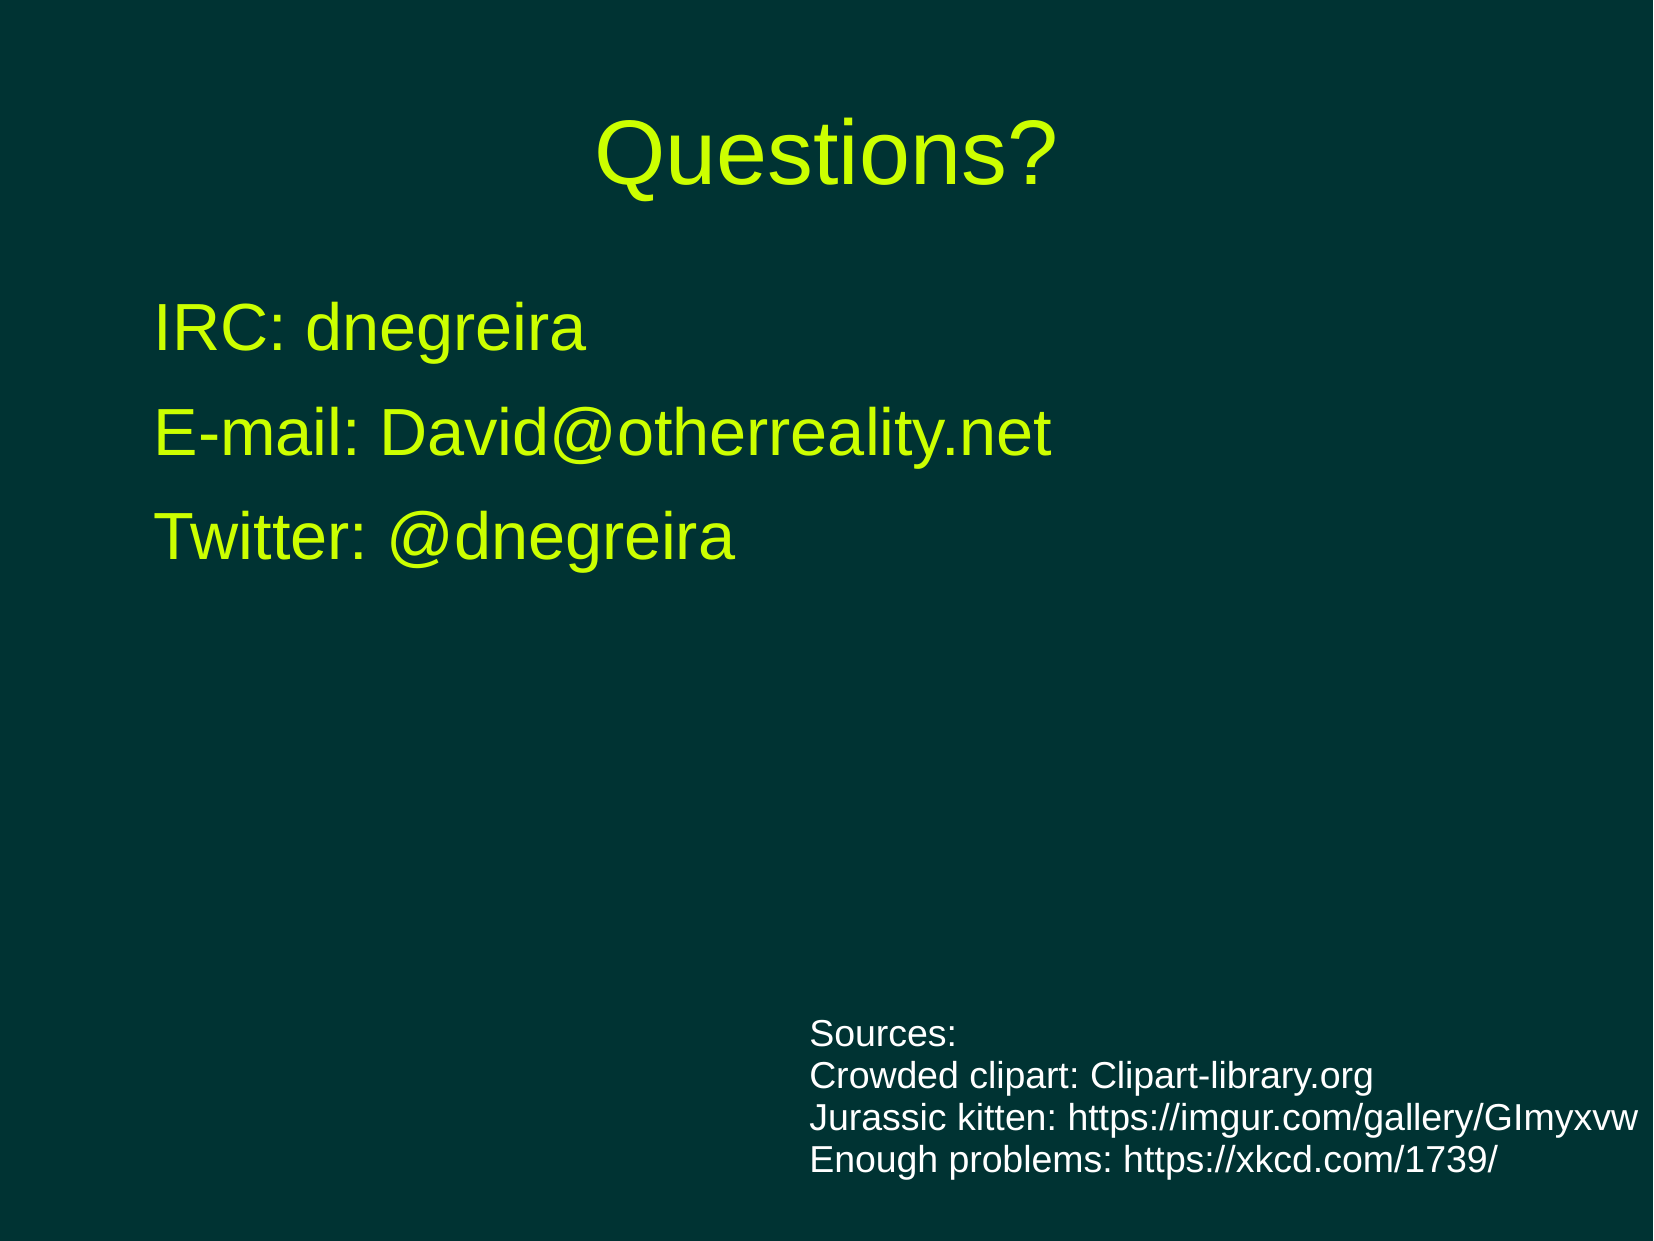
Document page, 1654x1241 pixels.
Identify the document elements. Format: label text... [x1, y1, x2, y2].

text_box Sources: Crowded clipart: Clipart-library.org Jurassic kitten: https://imgur.com/gallery/GImyxvw Enough problems: https://xkcd.com/1739/ [794, 1005, 1653, 1230]
title Questions? [82, 49, 1571, 257]
list IRC: dnegreira E-mail: David@otherreality.net Twitter: @dnegreira [82, 290, 1571, 1010]
